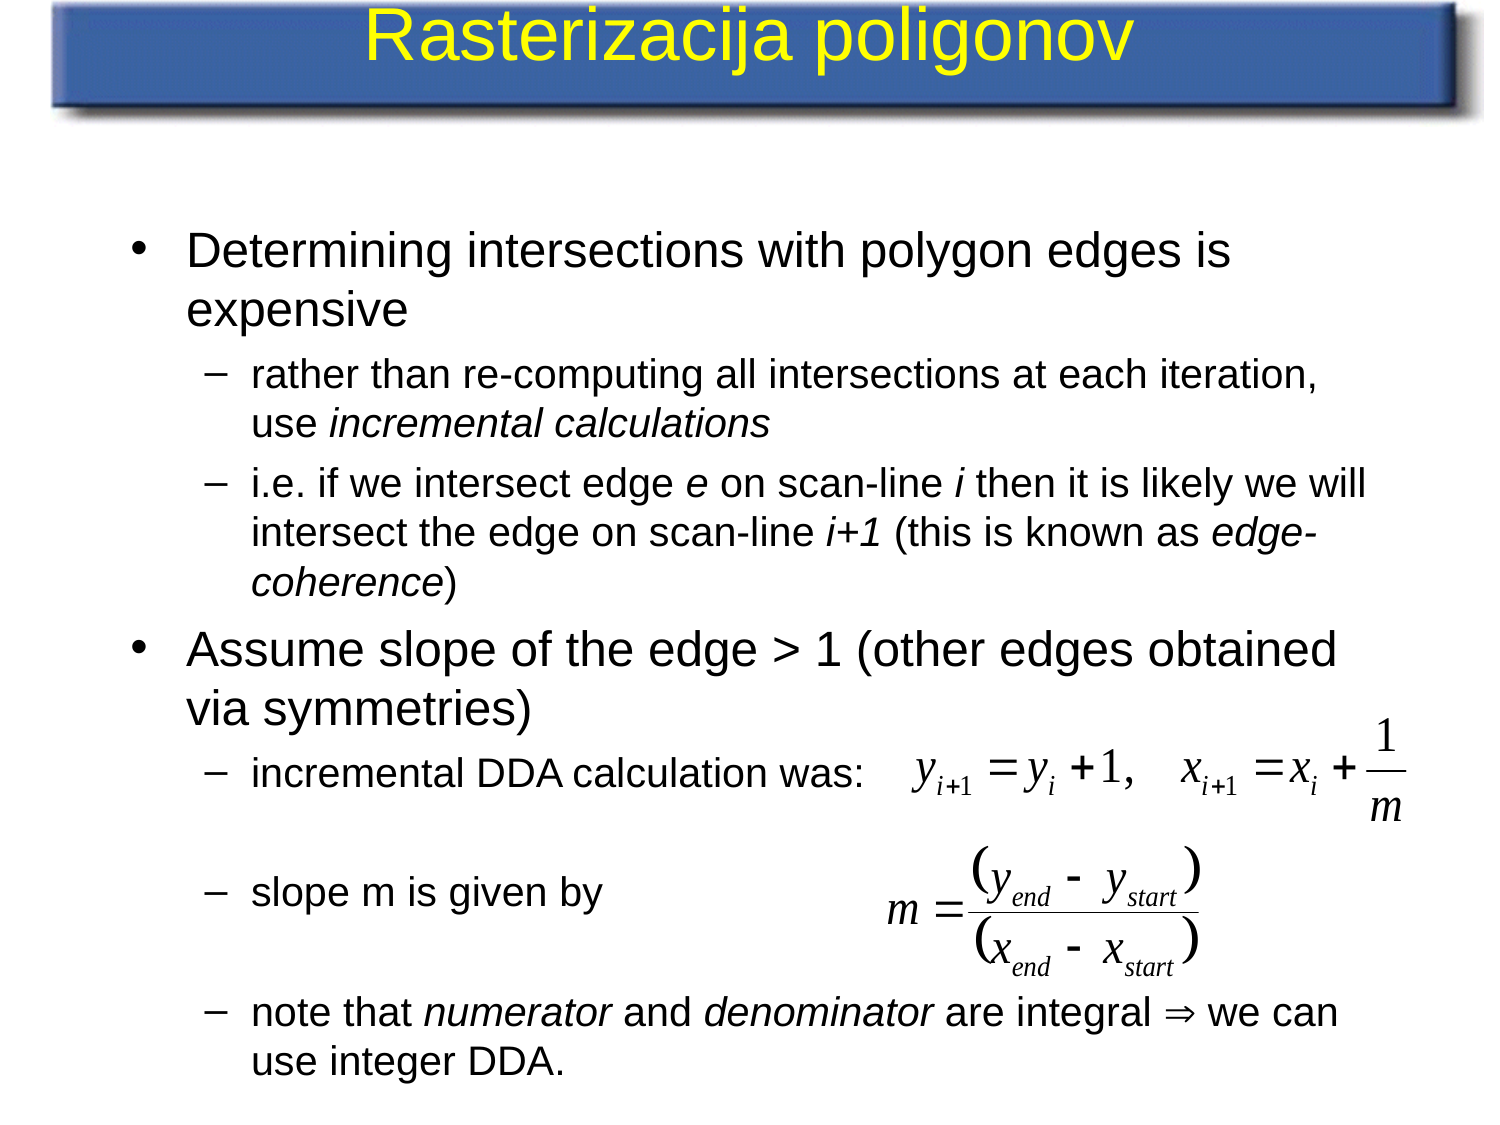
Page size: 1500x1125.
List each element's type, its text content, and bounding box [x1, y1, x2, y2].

list Determining intersections with polygon edges is expensive rather than re-computing all intersections at each iteration, use incremental calculations i.e. if we intersect edge e on scan-line i then it is likely we will intersect the edge on scan-line i+1 (this is known as edge-coherence) Assume slope of the edge > 1 (other edges obtained via symmetries) incremental DDA calculation was: slope m is given by note that numerator and denominator are integral  we can use integer DDA. [115, 210, 1391, 1102]
chart [903, 704, 1415, 833]
picture [50, 0, 1484, 127]
chart [879, 846, 1207, 988]
title Rasterizacija poligonov [112, 0, 1388, 124]
